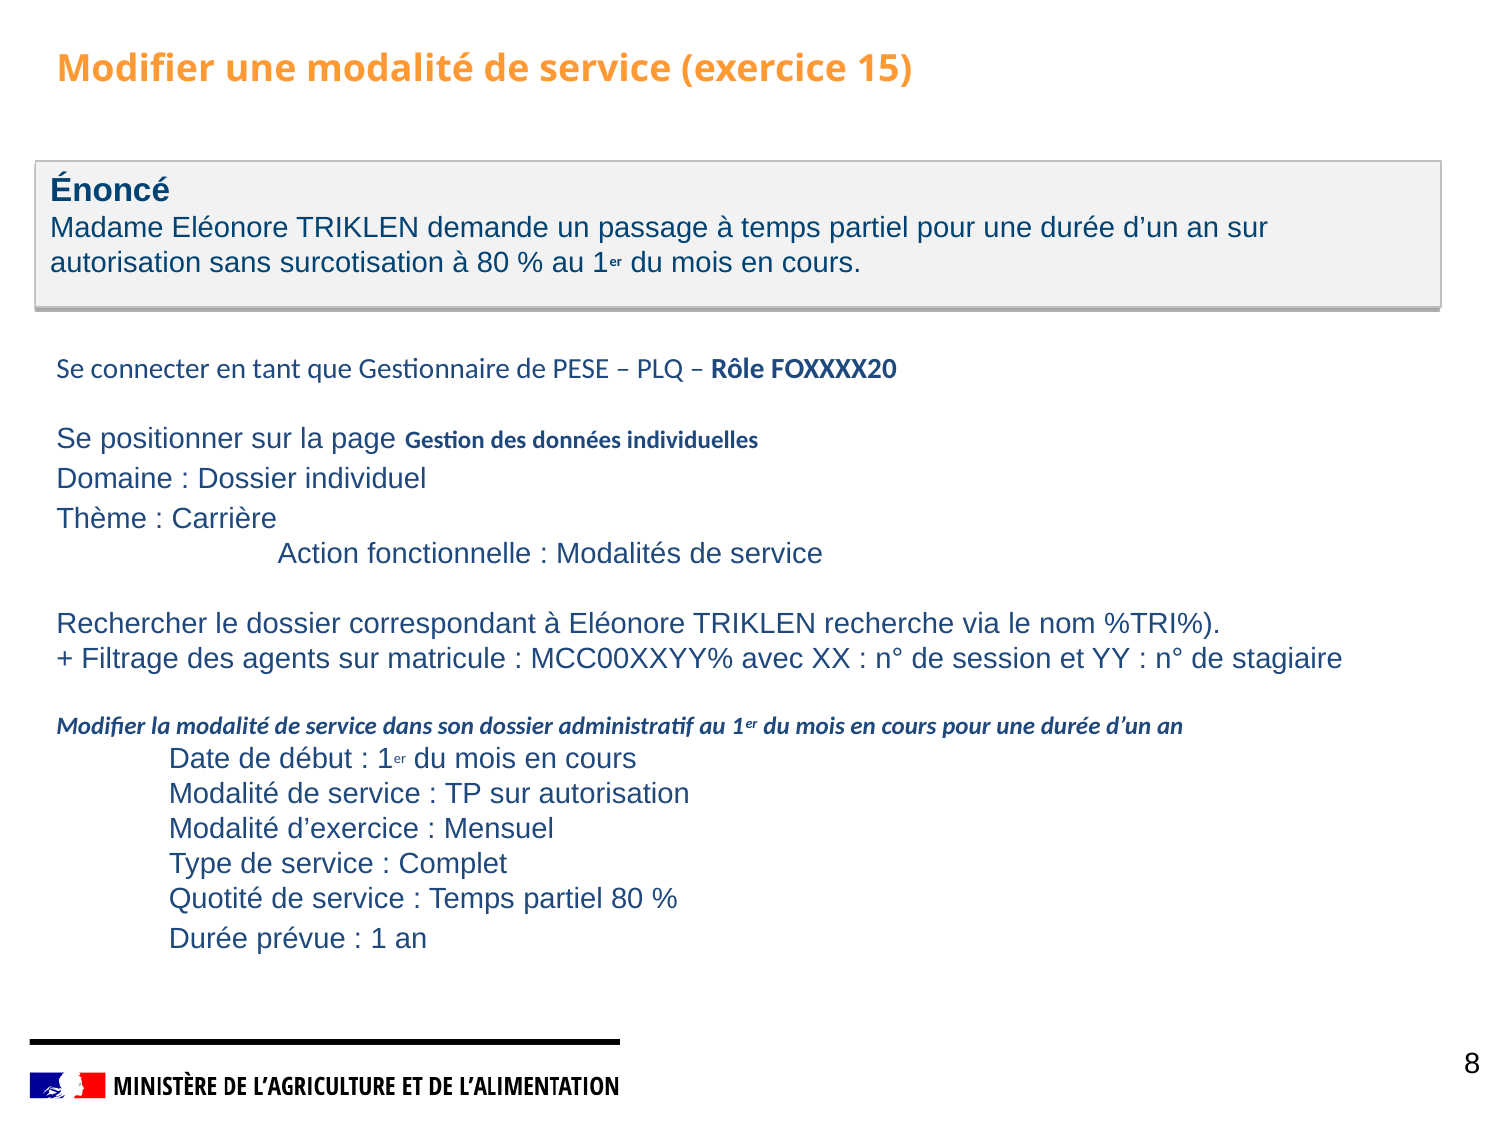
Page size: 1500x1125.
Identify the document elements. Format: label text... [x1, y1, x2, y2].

text_box Modifier une modalité de service (exercice 15) [41, 36, 1459, 143]
picture [29, 1039, 620, 1099]
text_box Énoncé Madame Eléonore TRIKLEN demande un passage à temps partiel pour une durée d’un an sur autorisation sans surcotisation à 80 % au 1er du mois en cours. [35, 160, 1441, 308]
text_box Se connecter en tant que Gestionnaire de PESE – PLQ – Rôle FOXXXX20 Se positionner sur la page Gestion des données individuelles Domaine : Dossier individuel Thème : Carrière Action fonctionnelle : Modalités de service Rechercher le dossier correspondant à Eléonore TRIKLEN recherche via le nom %TRI%). + Filtrage des agents sur matricule : MCC00XXYY% avec XX : n° de session et YY : n° de stagiaire Modifier la modalité de service dans son dossier administratif au 1er du mois en cours pour une durée d’un an Date de début : 1er du mois en cours Modalité de service : TP sur autorisation Modalité d’exercice : Mensuel Type de service : Complet Quotité de service : Temps partiel 80 % Durée prévue : 1 an [41, 342, 1459, 1029]
